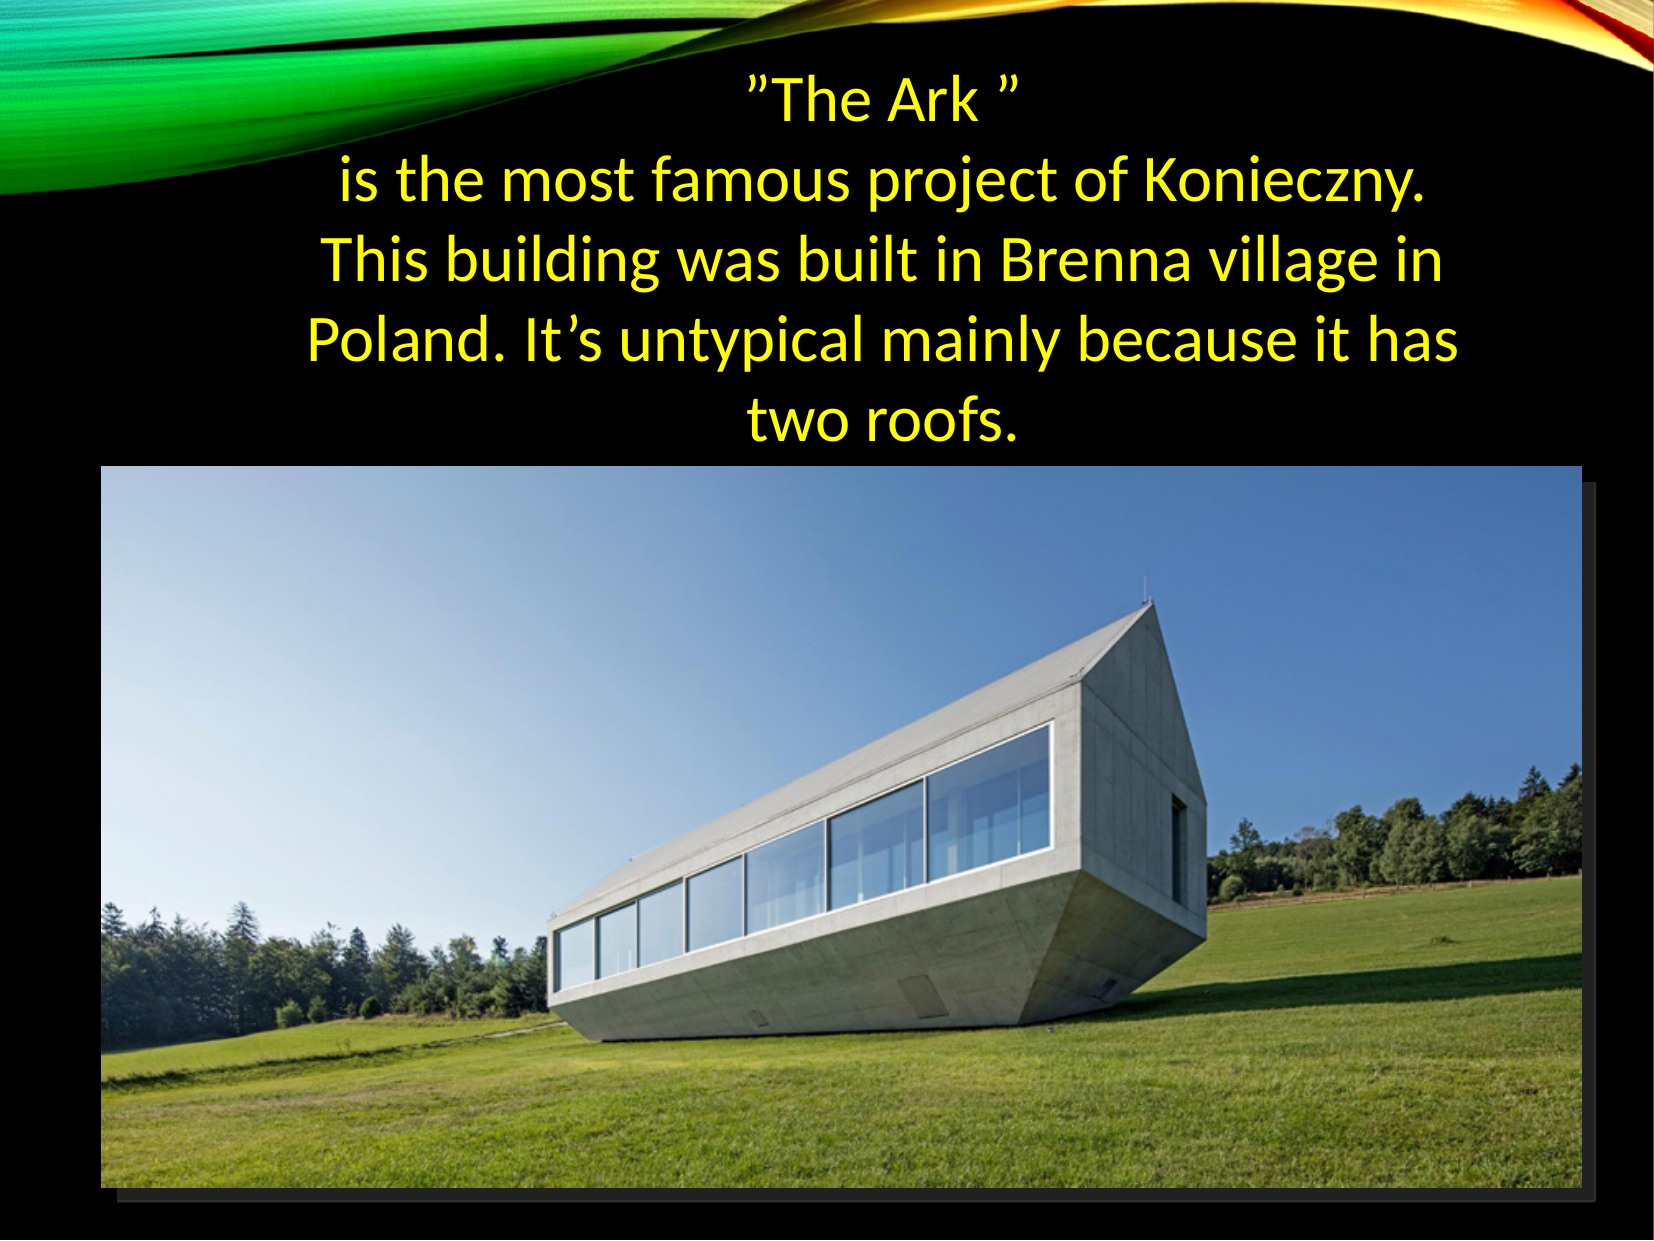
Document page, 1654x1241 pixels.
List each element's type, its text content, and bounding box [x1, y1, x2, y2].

picture [101, 466, 1582, 1188]
text_box ”The Ark ” is the most famous project of Konieczny. This building was built in Brenna village in Poland. It’s untypical mainly because it has two roofs. [248, 47, 1518, 467]
